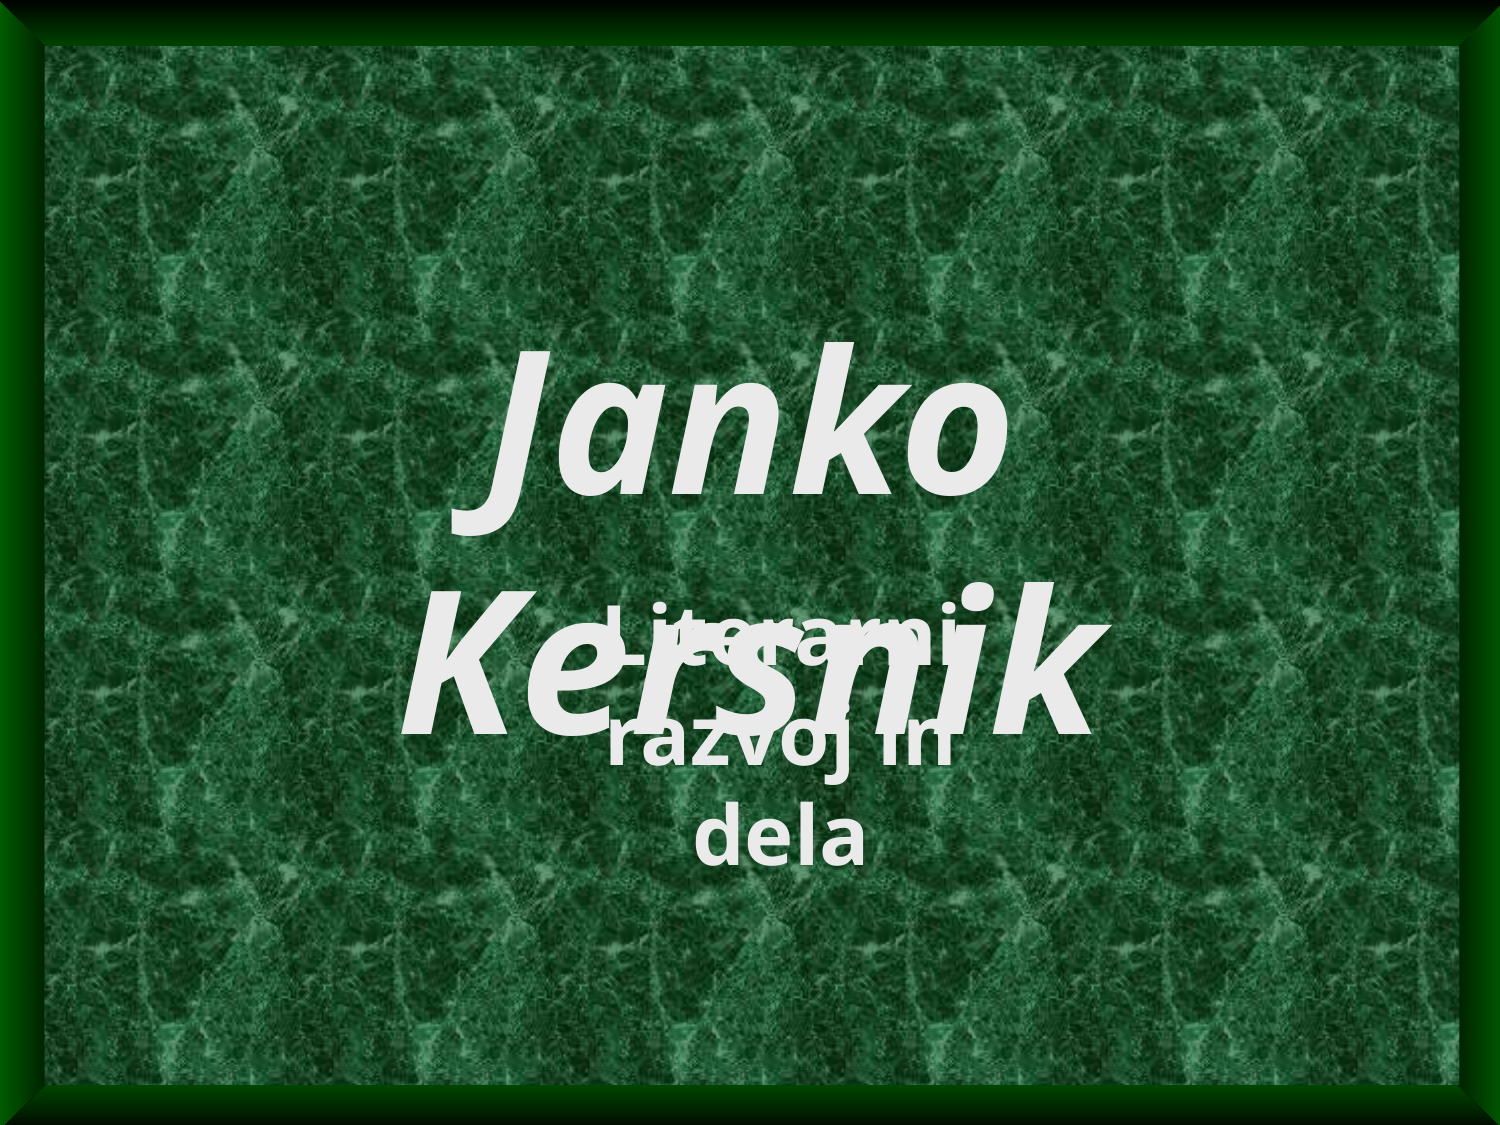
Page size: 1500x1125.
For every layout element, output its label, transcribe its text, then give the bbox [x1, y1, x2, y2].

text_box Janko Kersnik [200, 287, 1300, 783]
text_box Literarni razvoj in dela [524, 575, 1038, 890]
picture [44, 46, 1460, 1085]
